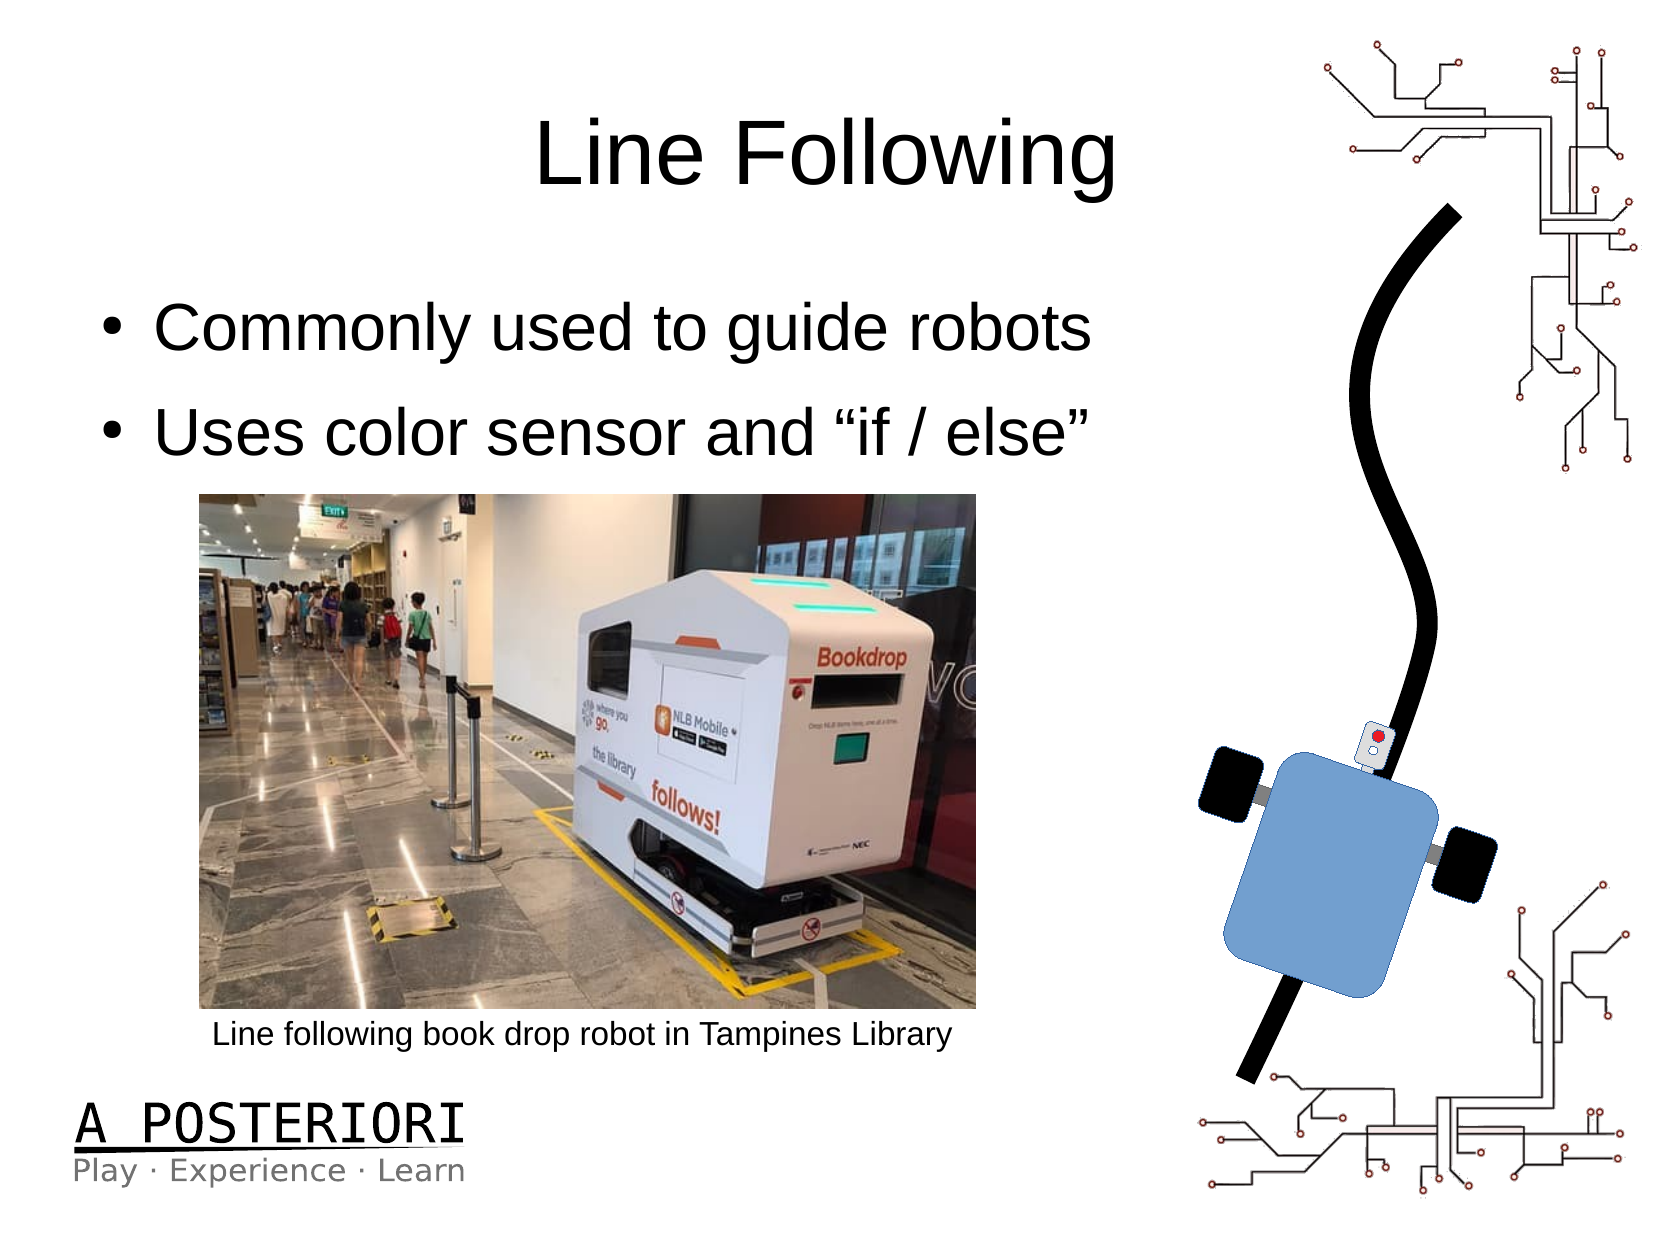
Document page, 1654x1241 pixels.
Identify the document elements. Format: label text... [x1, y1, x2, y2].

picture [1305, 257, 1399, 495]
picture [199, 494, 976, 1009]
picture [1305, 35, 1643, 495]
title Line Following [82, 49, 1571, 257]
list Commonly used to guide robots Uses color sensor and “if / else” [82, 290, 1201, 1010]
text_box Line following book drop robot in Tampines Library [195, 1008, 971, 1066]
picture [1177, 863, 1635, 1200]
text_box [1198, 721, 1498, 998]
